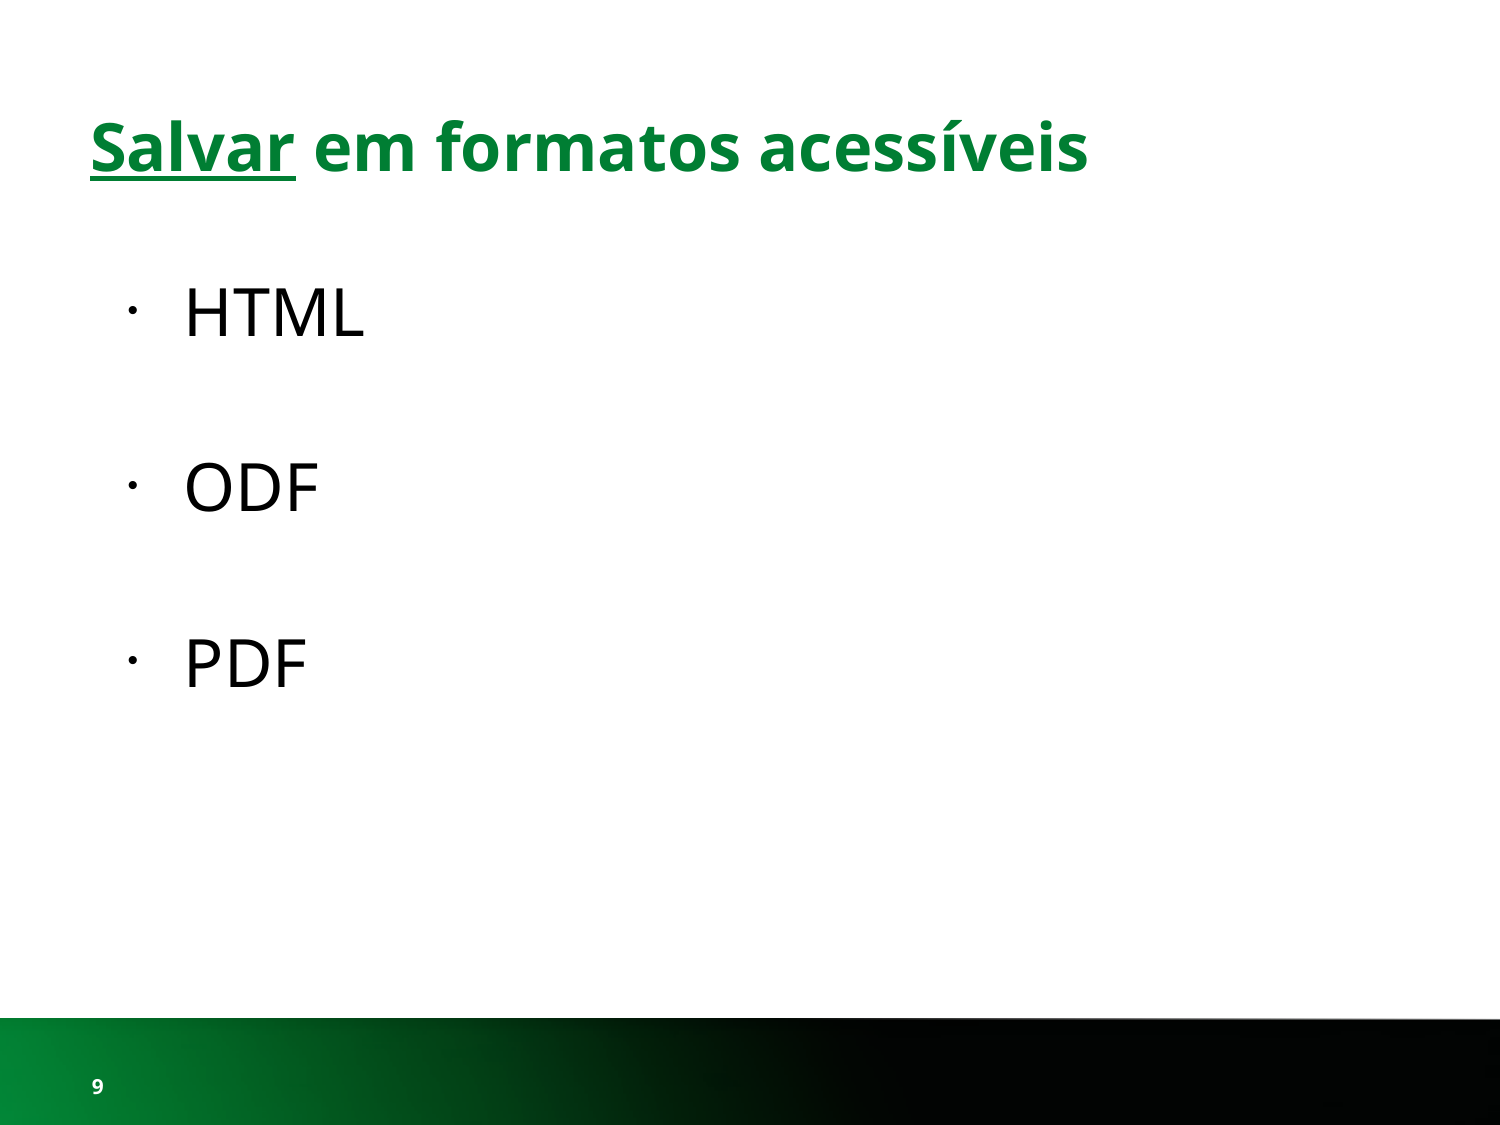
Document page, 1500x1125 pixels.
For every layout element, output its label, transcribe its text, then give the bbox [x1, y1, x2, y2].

title Salvar em formatos acessíveis [75, 45, 1426, 233]
picture [0, 1018, 1500, 1125]
list HTML ODF PDF [75, 262, 1426, 1005]
